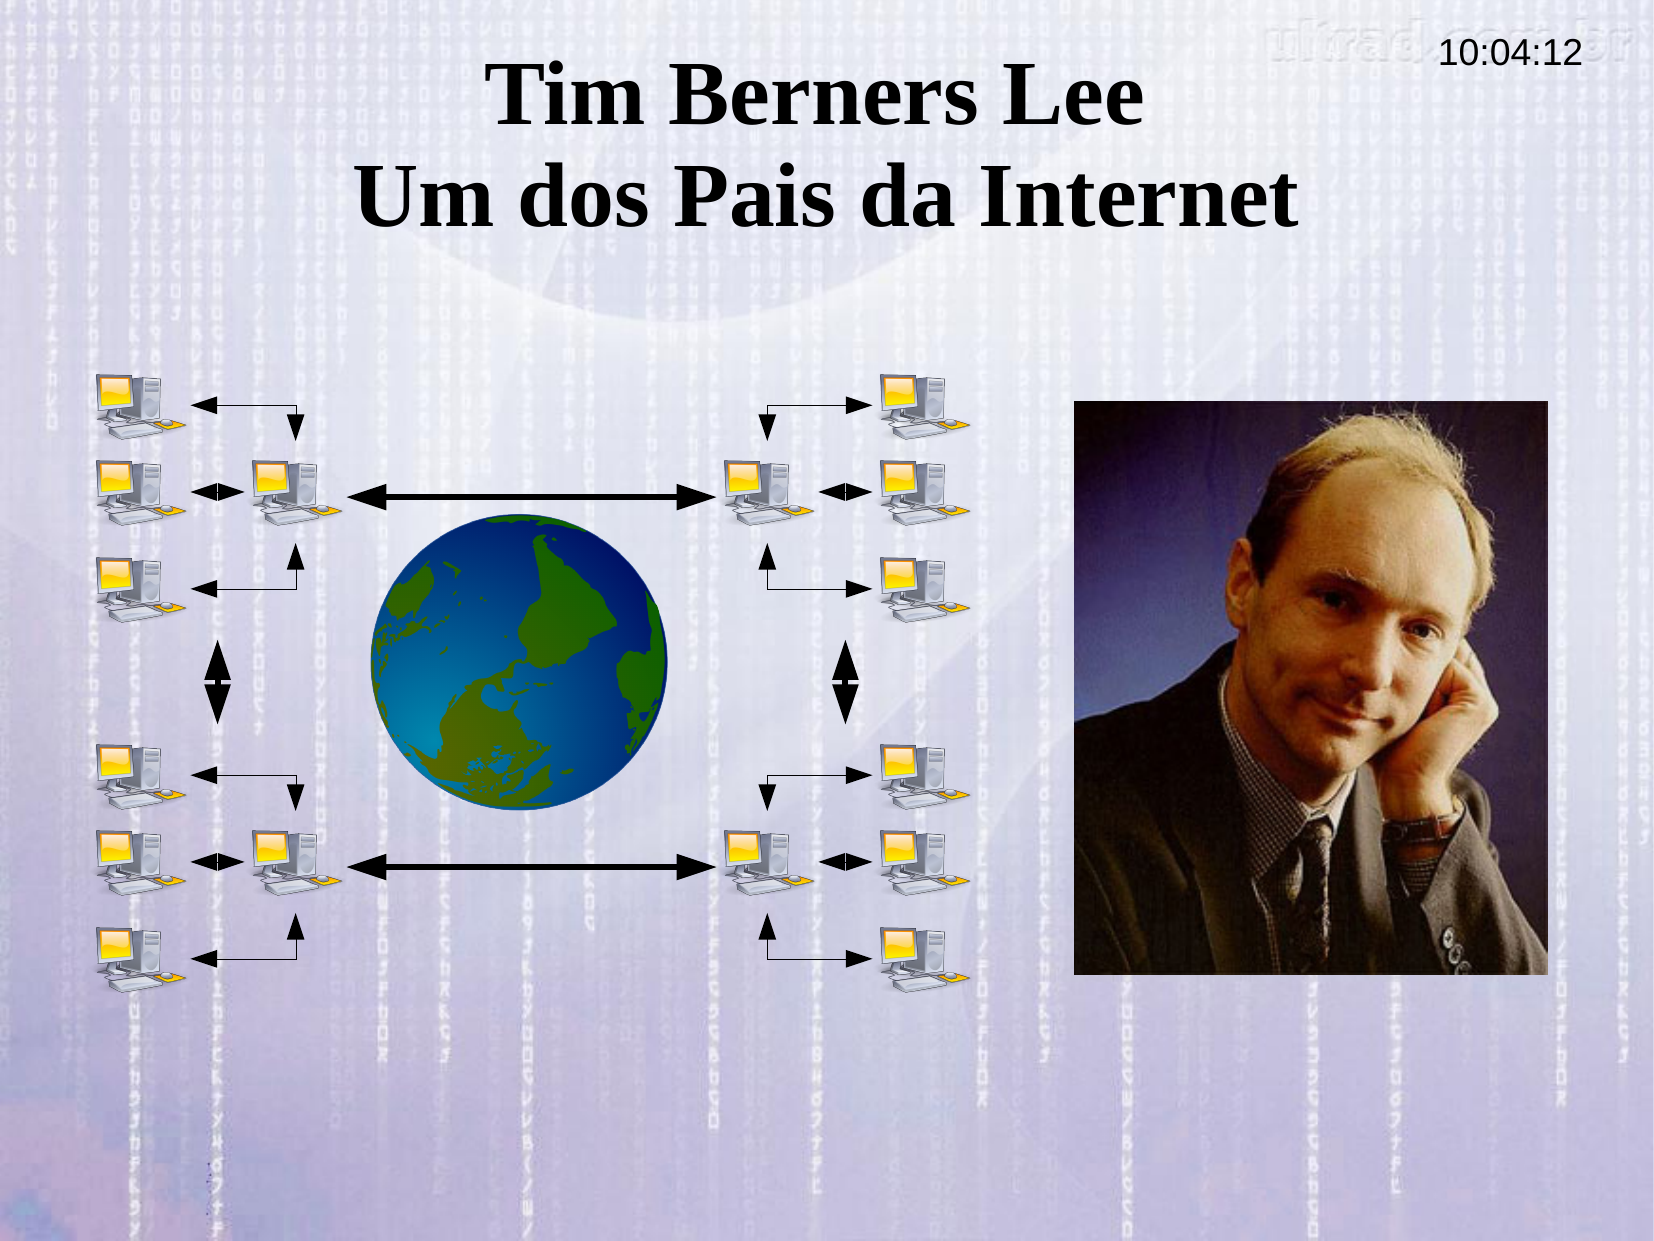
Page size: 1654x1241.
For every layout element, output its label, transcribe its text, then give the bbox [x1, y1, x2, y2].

text_box Tim Berners Lee Um dos Pais da Internet [29, 35, 1625, 291]
text_box 09:49:09 [1423, 23, 1631, 94]
picture [0, 0, 1654, 1241]
